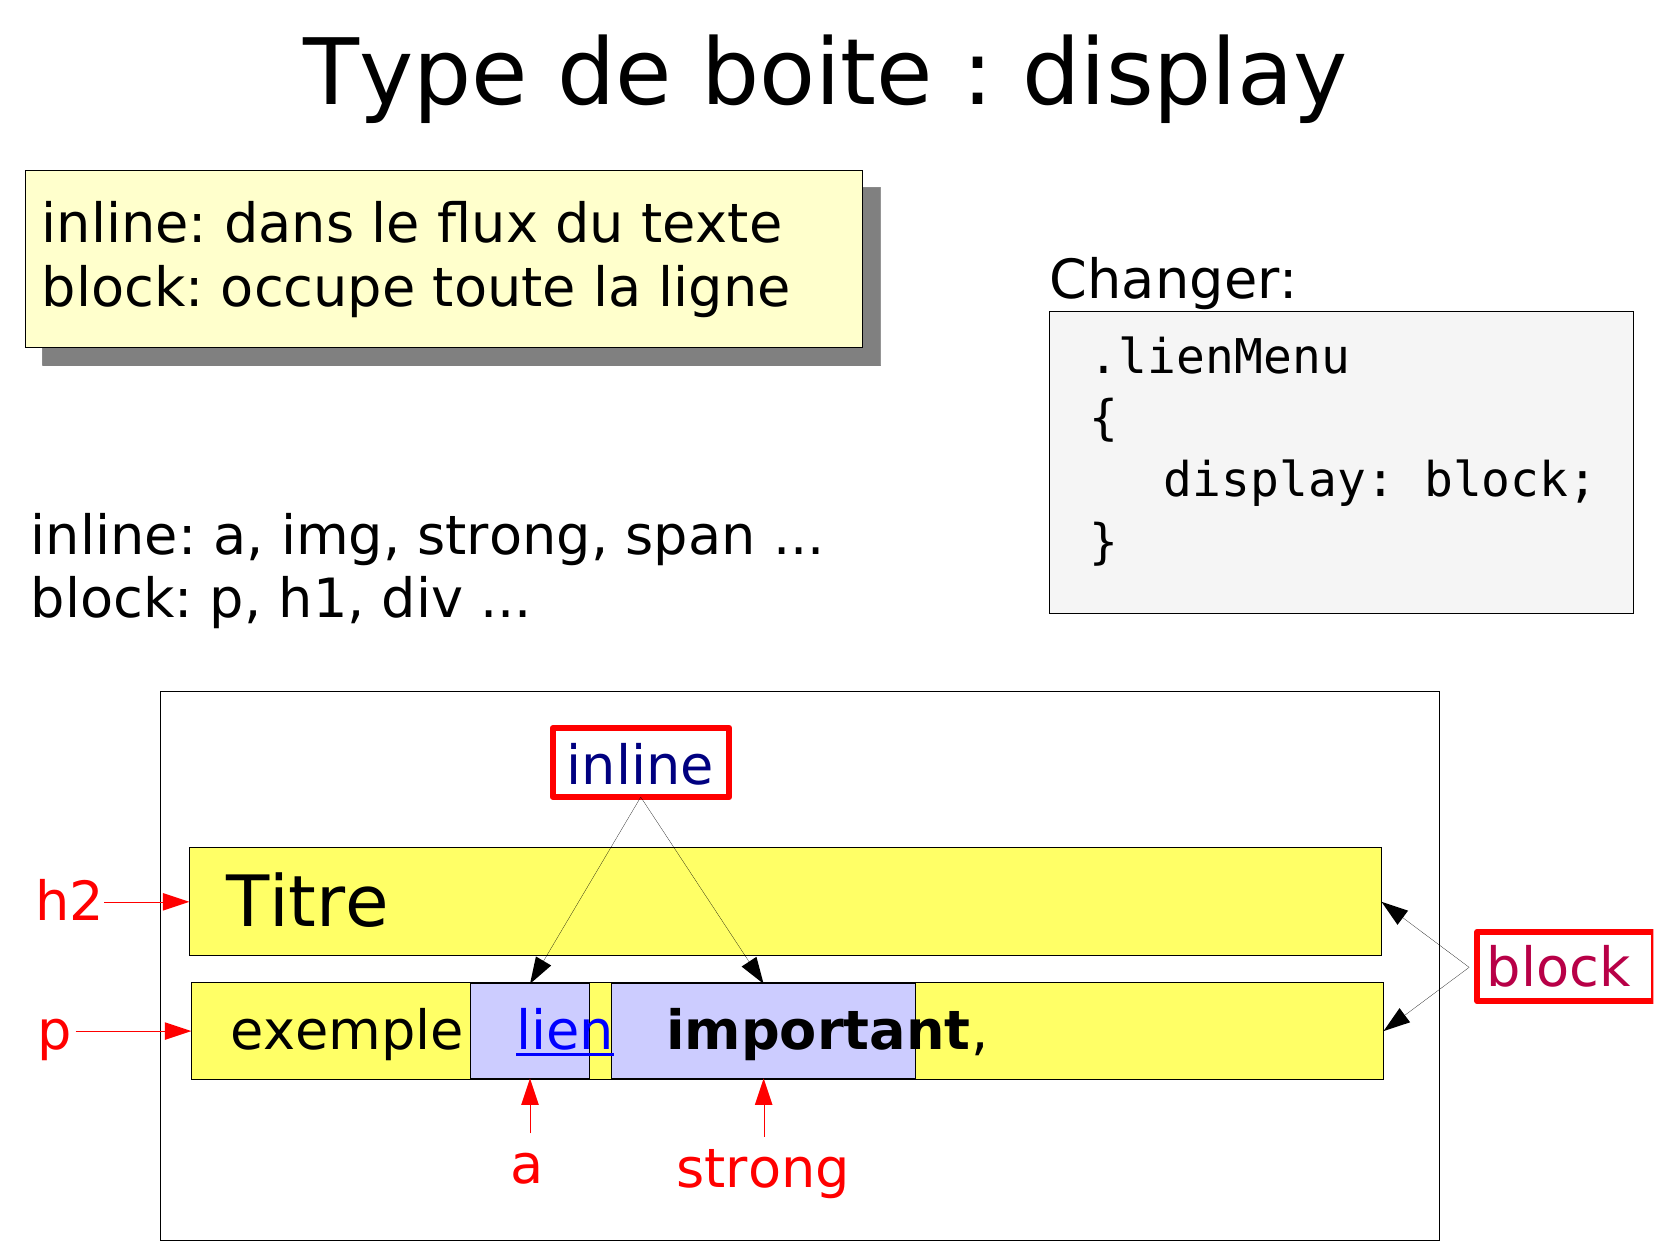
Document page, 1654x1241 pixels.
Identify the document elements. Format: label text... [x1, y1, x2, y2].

text_box Titre [323, 887, 345, 925]
text_box inline: a, img, strong, span ... block: p, h1, div ... [30, 504, 956, 631]
text_box [1049, 311, 1634, 614]
text_box h2 [35, 870, 98, 934]
text_box [191, 982, 1384, 1080]
text_box [189, 847, 610, 956]
text_box Changer: [1049, 248, 1274, 312]
text_box p [37, 999, 76, 1063]
text_box block [1486, 935, 1617, 998]
text_box a [510, 1133, 550, 1197]
text_box [548, 847, 744, 956]
text_box Titre [276, 888, 282, 925]
text_box [675, 847, 1382, 956]
text_box Titre [349, 887, 384, 926]
text_box exemple lien important, [230, 999, 943, 1063]
text_box Titre [226, 875, 269, 925]
text_box strong [676, 1136, 834, 1200]
text_box Titre [290, 877, 314, 925]
text_box inline [566, 733, 700, 798]
text_box inline: dans le flux du texte block: occupe toute la ligne [41, 192, 837, 319]
title Type de boite : display [0, 11, 1654, 134]
text_box [25, 170, 863, 348]
text_box .lienMenu { display: block; } [1089, 328, 1599, 570]
